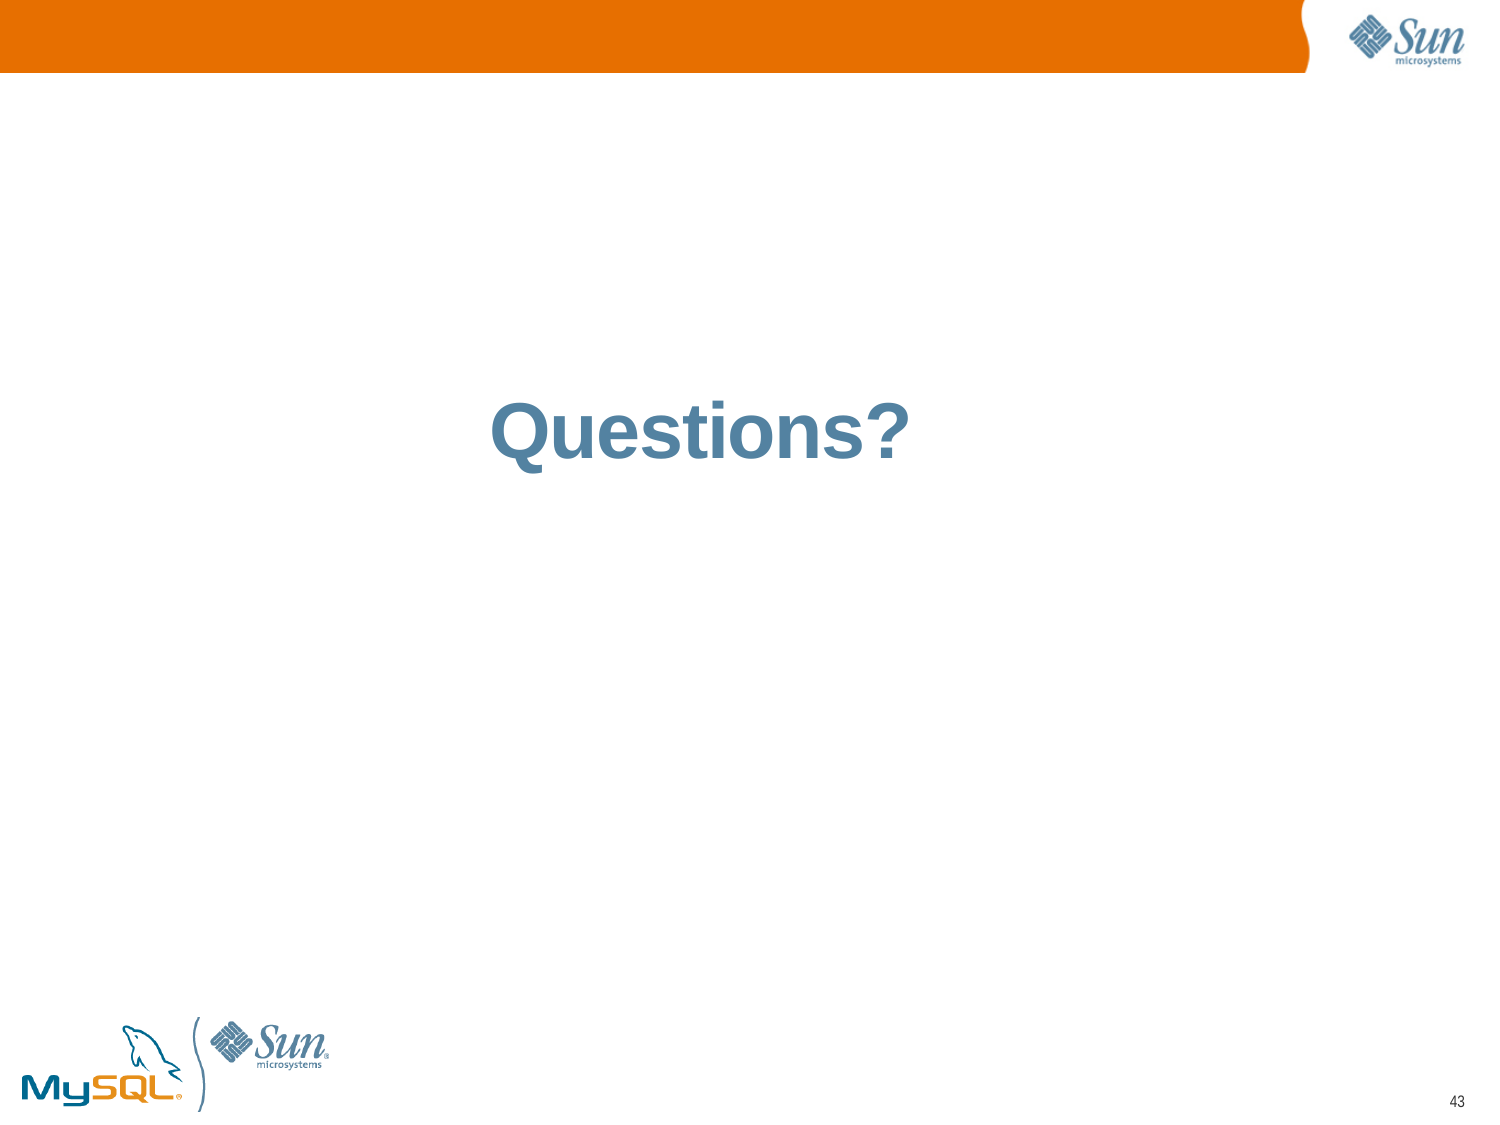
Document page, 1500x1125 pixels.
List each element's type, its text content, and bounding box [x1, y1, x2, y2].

picture [0, 0, 1500, 73]
title Questions? [489, 395, 1436, 499]
picture [22, 1017, 329, 1112]
